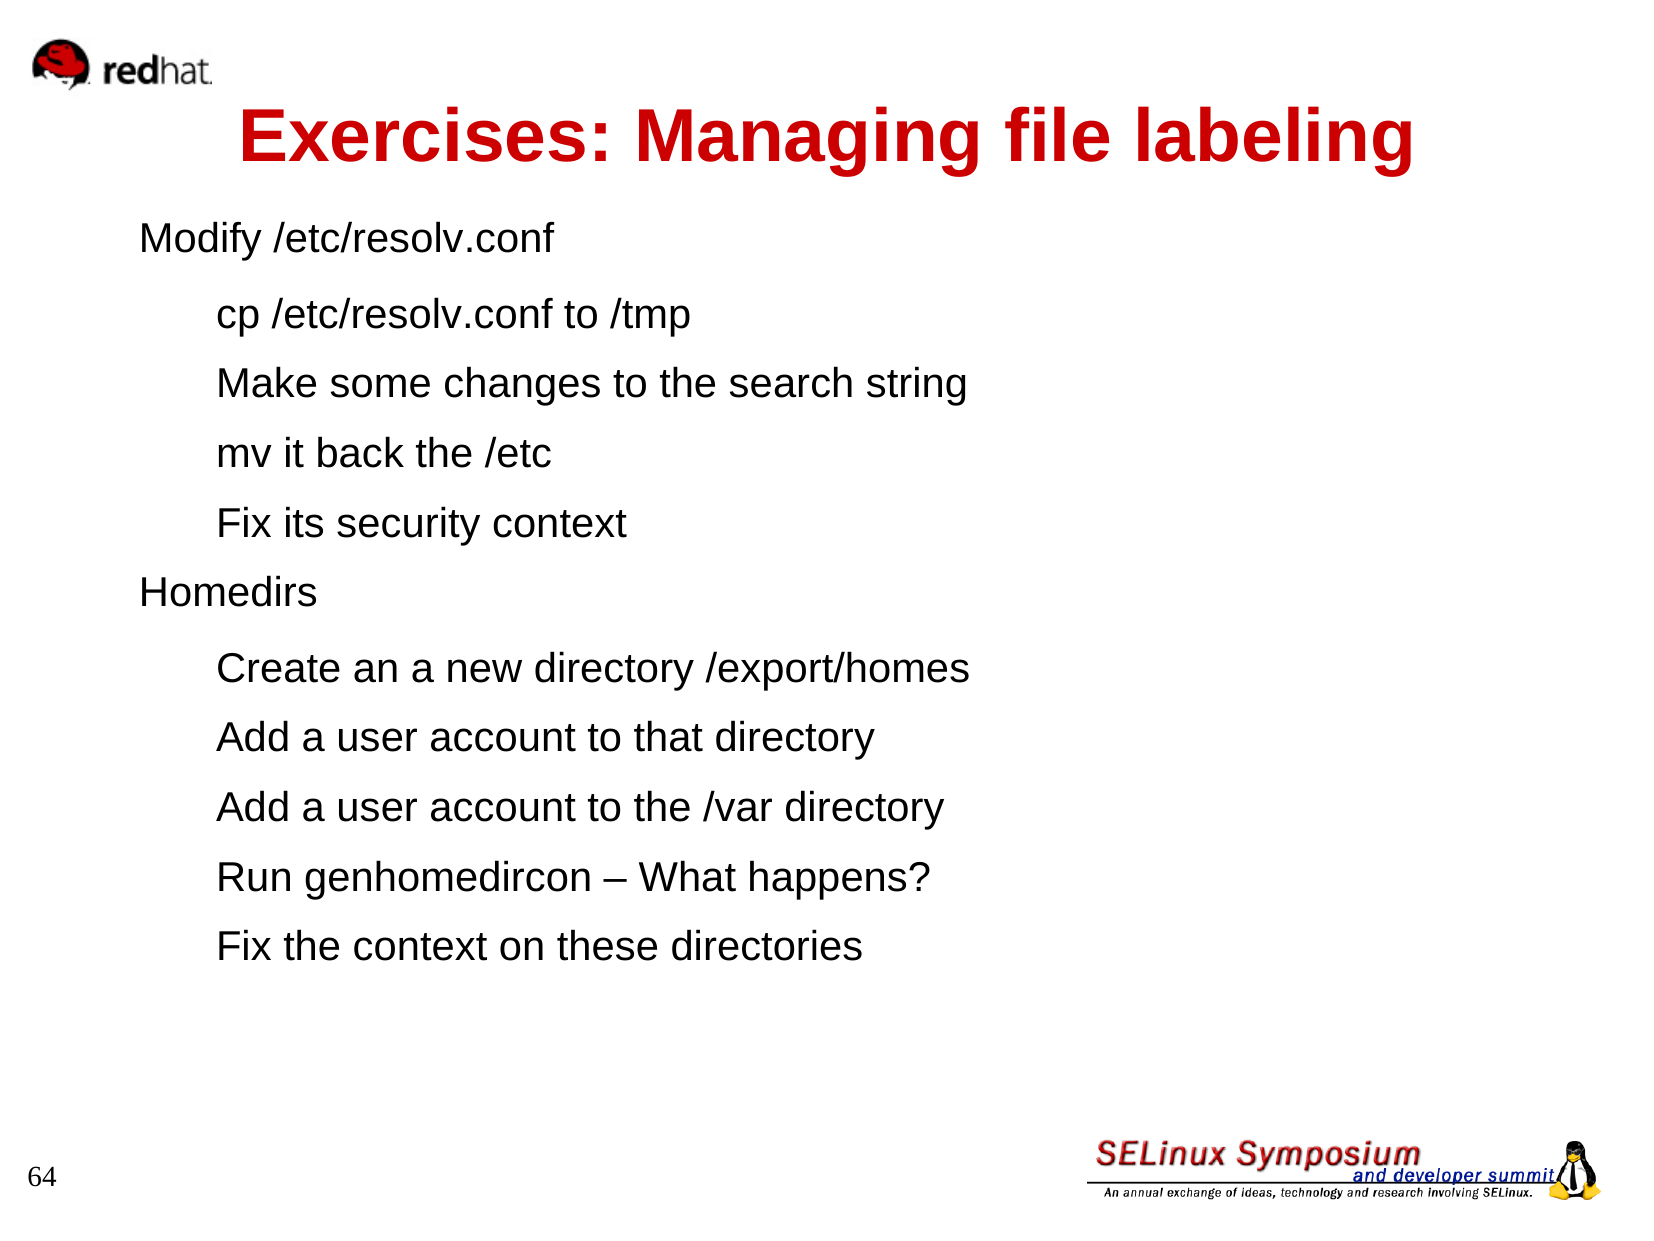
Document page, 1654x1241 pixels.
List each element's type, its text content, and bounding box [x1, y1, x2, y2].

list Modify /etc/resolv.conf cp /etc/resolv.conf to /tmp Make some changes to the search string mv it back the /etc Fix its security context Homedirs Create an a new directory /export/homes Add a user account to that directory Add a user account to the /var directory Run genhomedircon – What happens? Fix the context on these directories [121, 214, 1534, 1141]
picture [31, 37, 212, 98]
picture [1087, 1135, 1613, 1200]
title Exercises: Managing file labeling [121, 55, 1534, 214]
